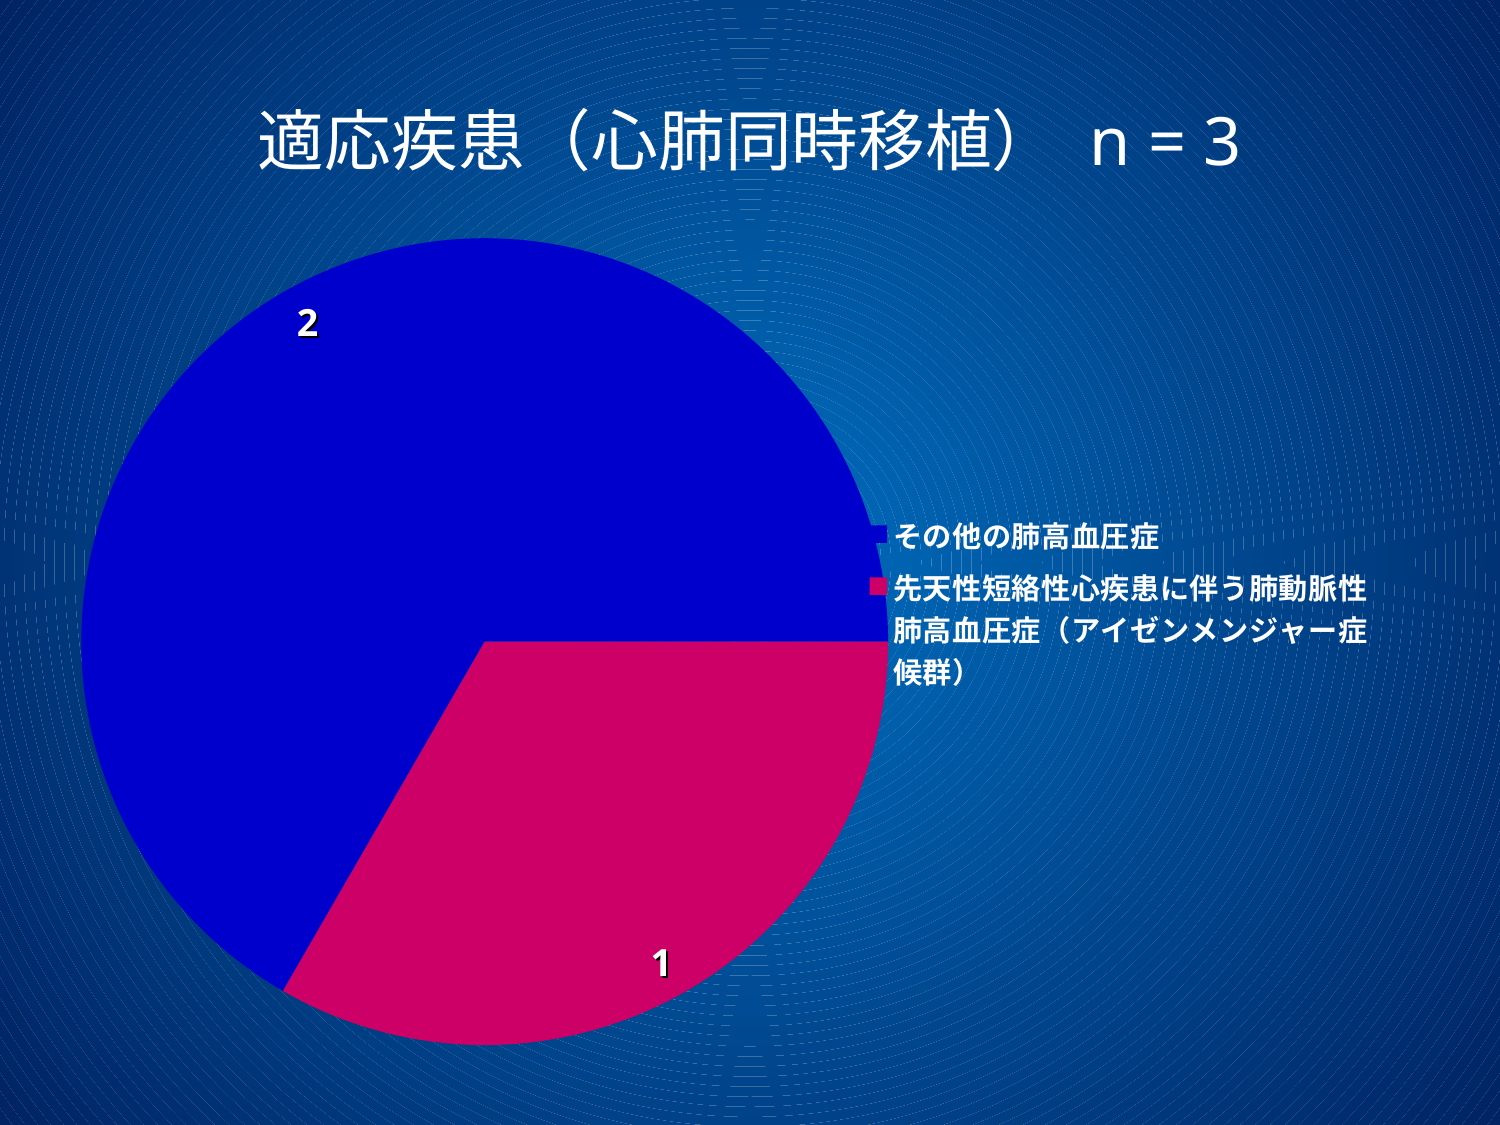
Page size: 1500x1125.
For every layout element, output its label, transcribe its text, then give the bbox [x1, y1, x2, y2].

title 適応疾患（心肺同時移植） n = 3 [75, 45, 1426, 219]
chart [53, 219, 1447, 1064]
